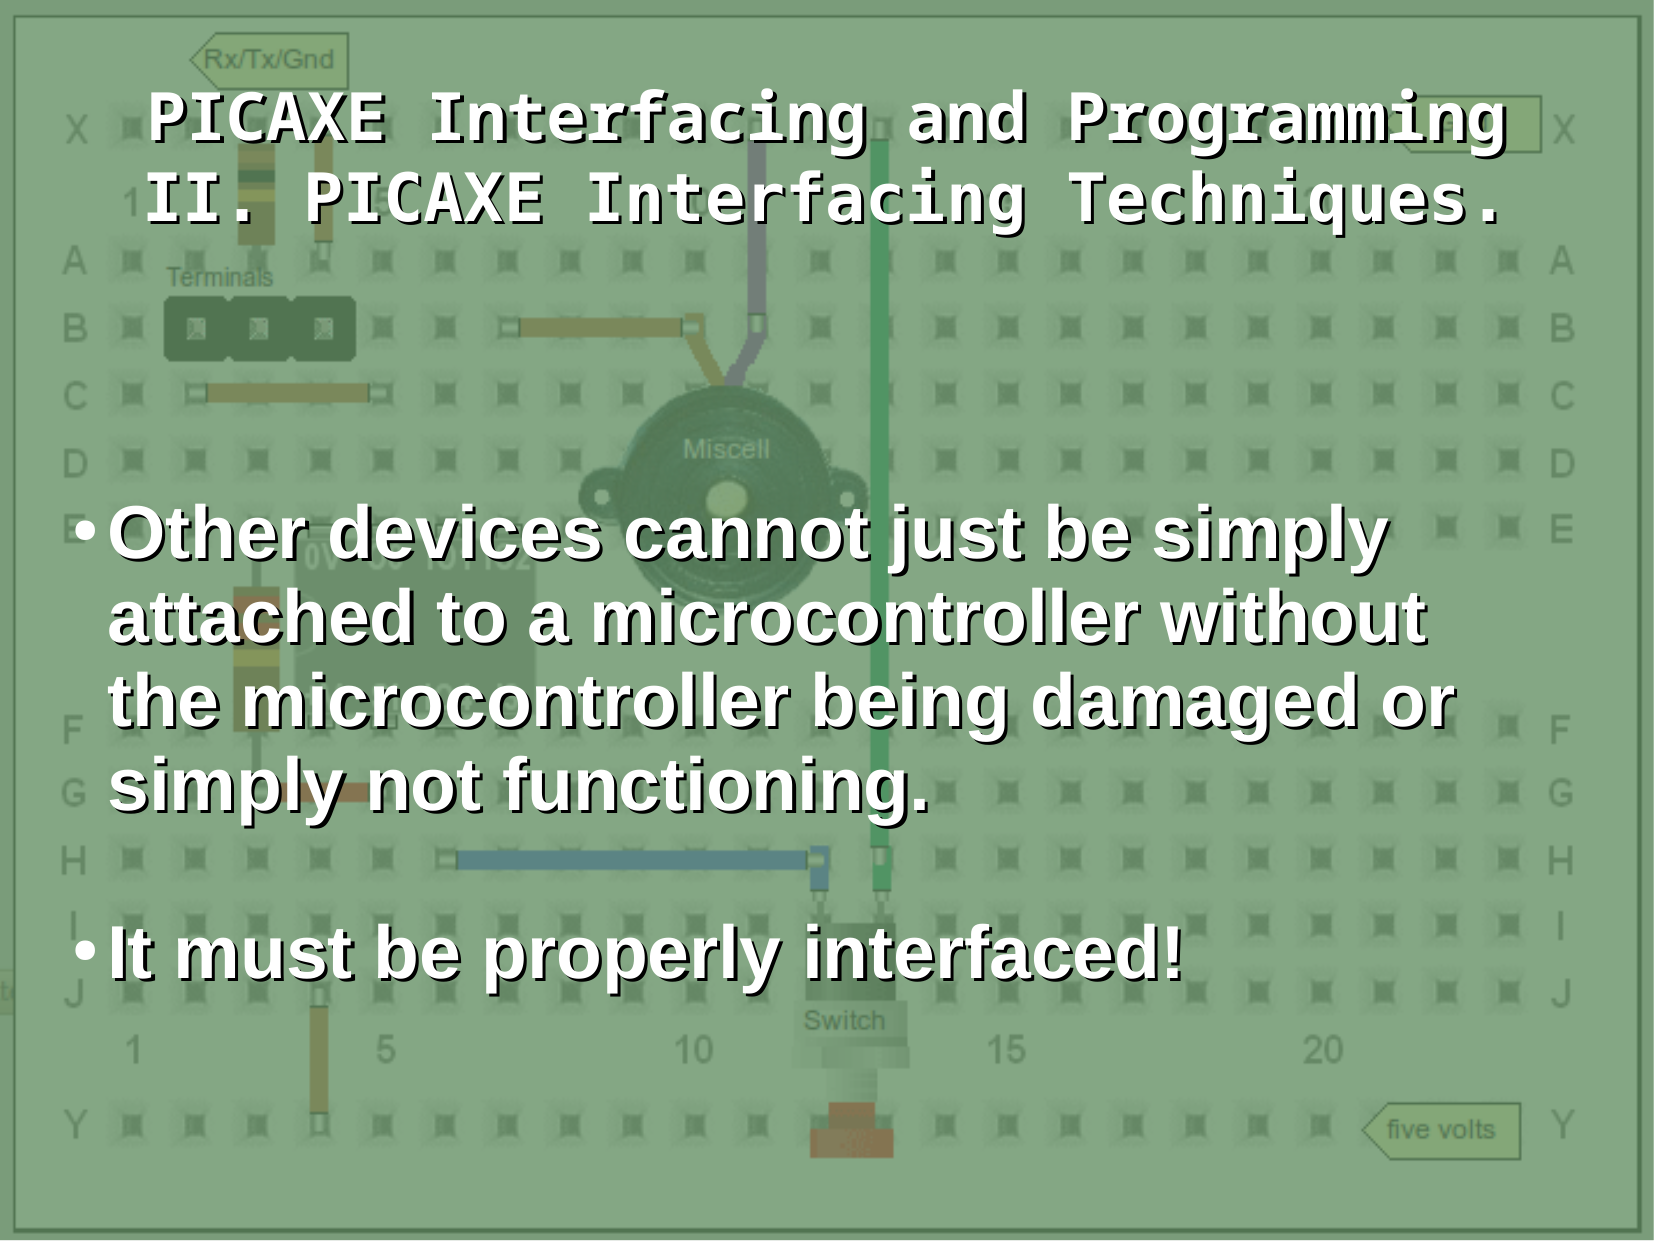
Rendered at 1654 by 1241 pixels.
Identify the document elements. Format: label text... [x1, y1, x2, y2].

text_box Other devices cannot just be simply attached to a microcontroller without the microcontroller being damaged or simply not functioning. It must be properly interfaced! [71, 304, 1561, 1180]
picture [0, 0, 1654, 1241]
title PICAXE Interfacing and Programming II. PICAXE Interfacing Techniques. [82, 37, 1571, 269]
